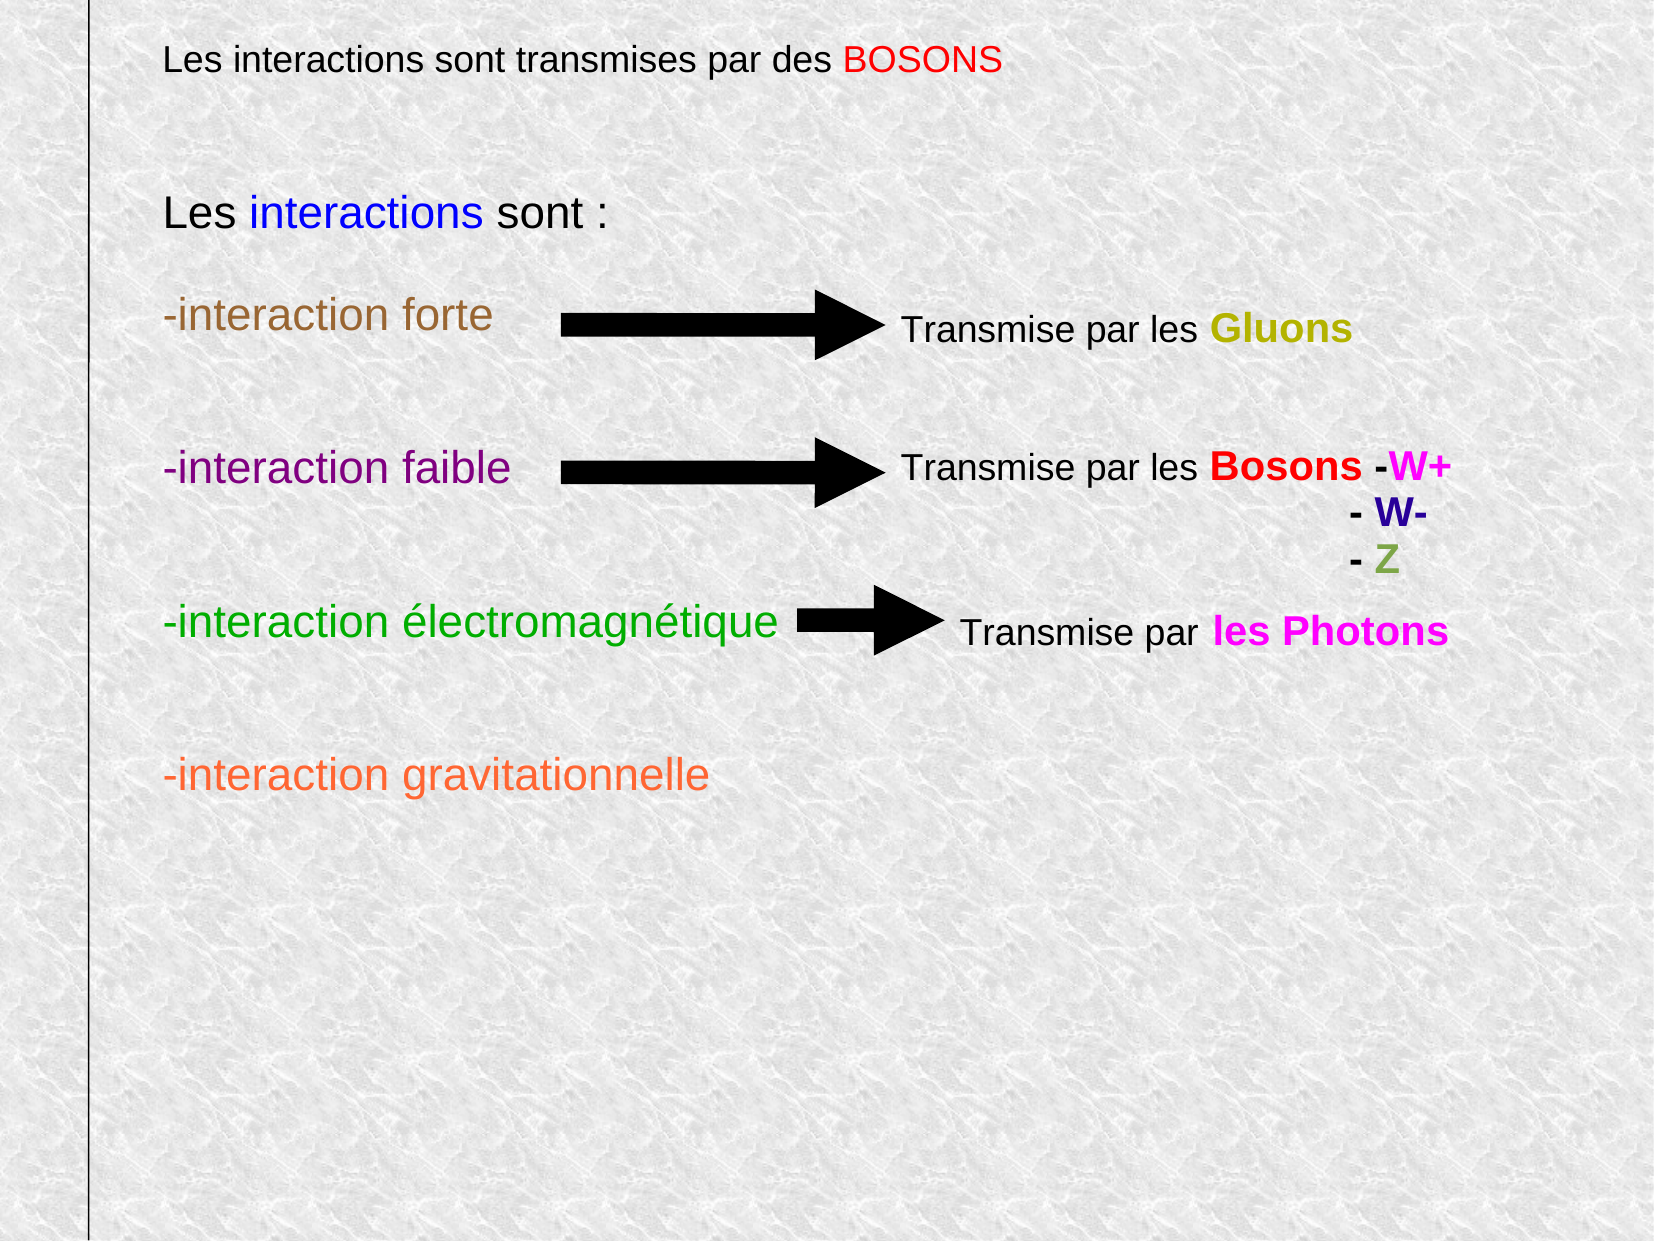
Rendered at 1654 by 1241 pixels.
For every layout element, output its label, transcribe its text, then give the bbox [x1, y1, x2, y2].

text_box Transmise par les Photons [944, 590, 1595, 653]
picture [0, 0, 88, 1241]
picture [90, 0, 1654, 1241]
text_box Les interactions sont : -interaction forte -interaction faible -interaction électromagnétique -interaction gravitationnelle [147, 177, 916, 805]
text_box Transmise par les Gluons [885, 295, 1447, 358]
text_box Les interactions sont transmises par des BOSONS [147, 29, 1654, 87]
text_box Transmise par les Bosons -W+ - W- - Z [885, 433, 1506, 591]
